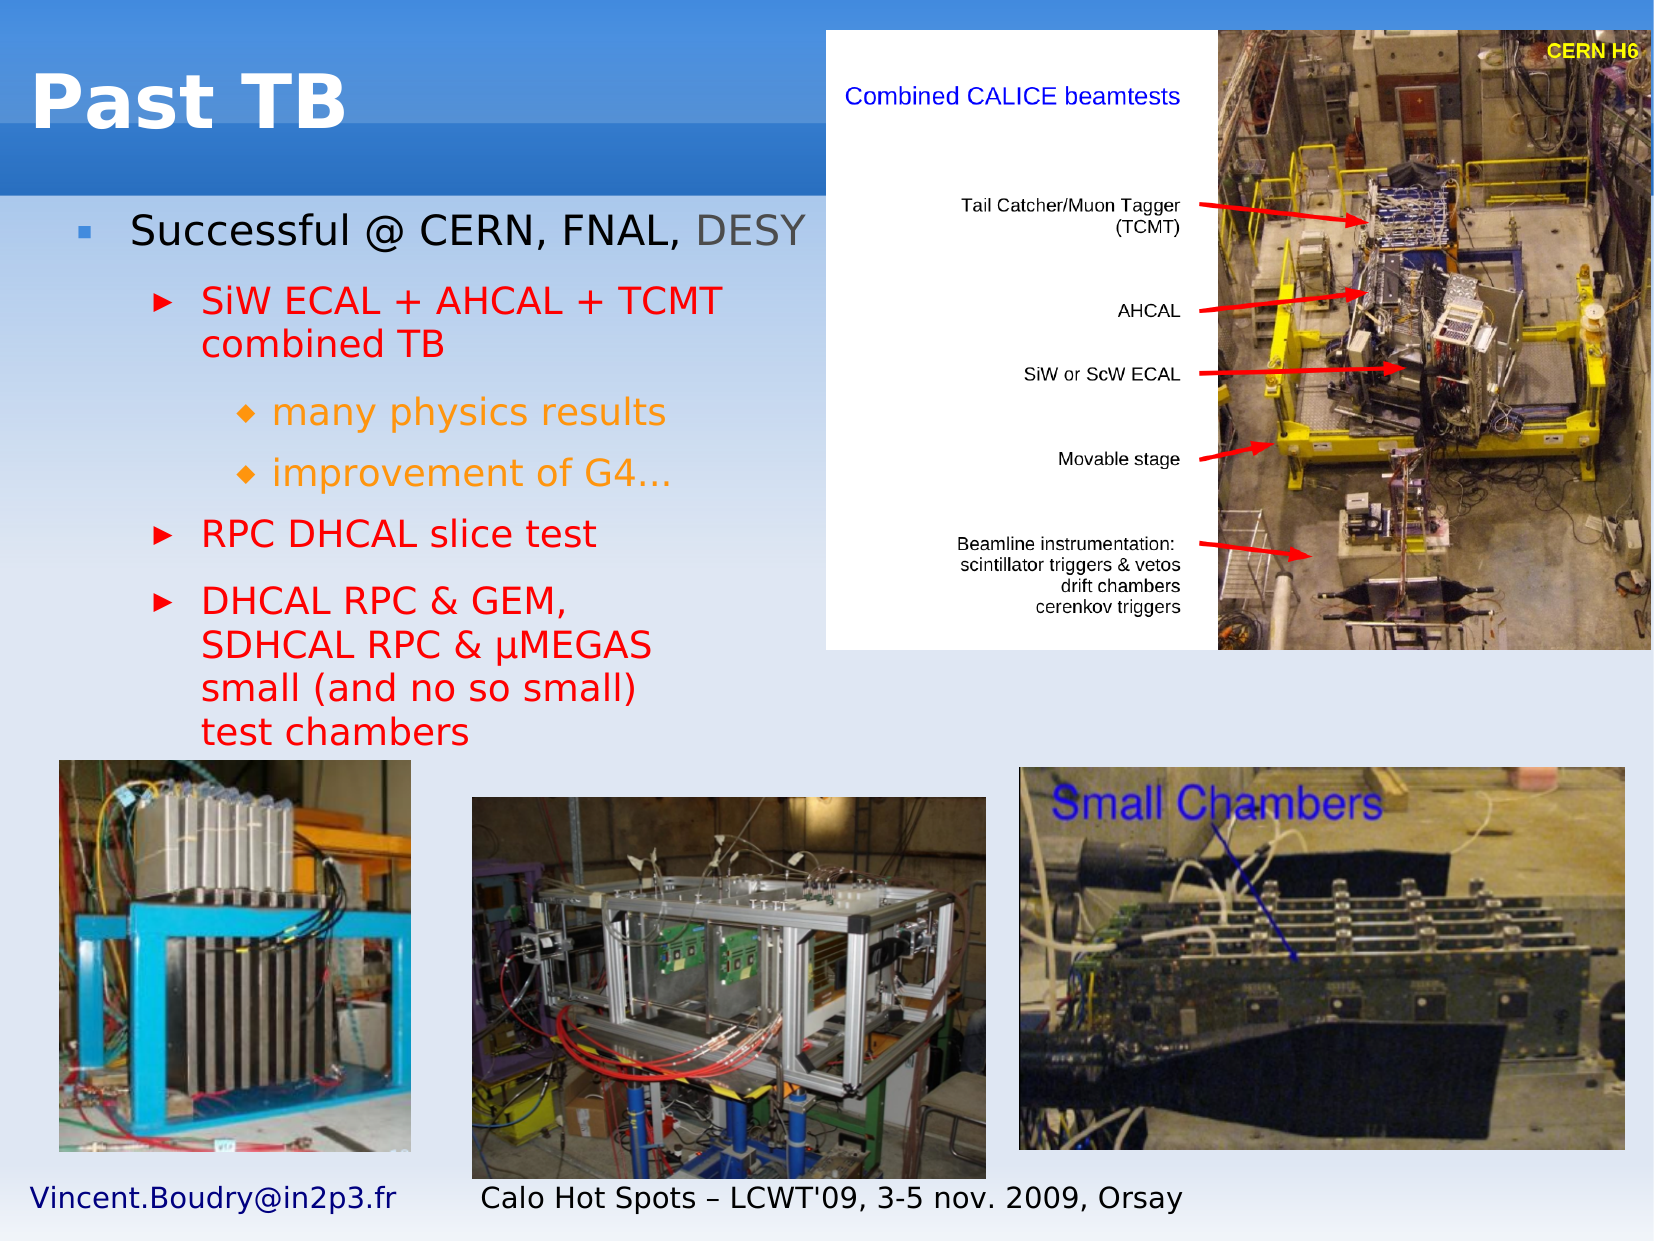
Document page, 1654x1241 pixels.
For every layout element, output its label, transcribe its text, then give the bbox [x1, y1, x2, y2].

title Past TB [29, 7, 1654, 200]
list Successful @ CERN, FNAL, DESY SiW ECAL + AHCAL + TCMT combined TB many physics results improvement of G4... RPC DHCAL slice test DHCAL RPC & GEM, SDHCAL RPC & μMEGAS small (and no so small) test chambers [59, 206, 1595, 1137]
picture [0, 0, 1654, 1241]
